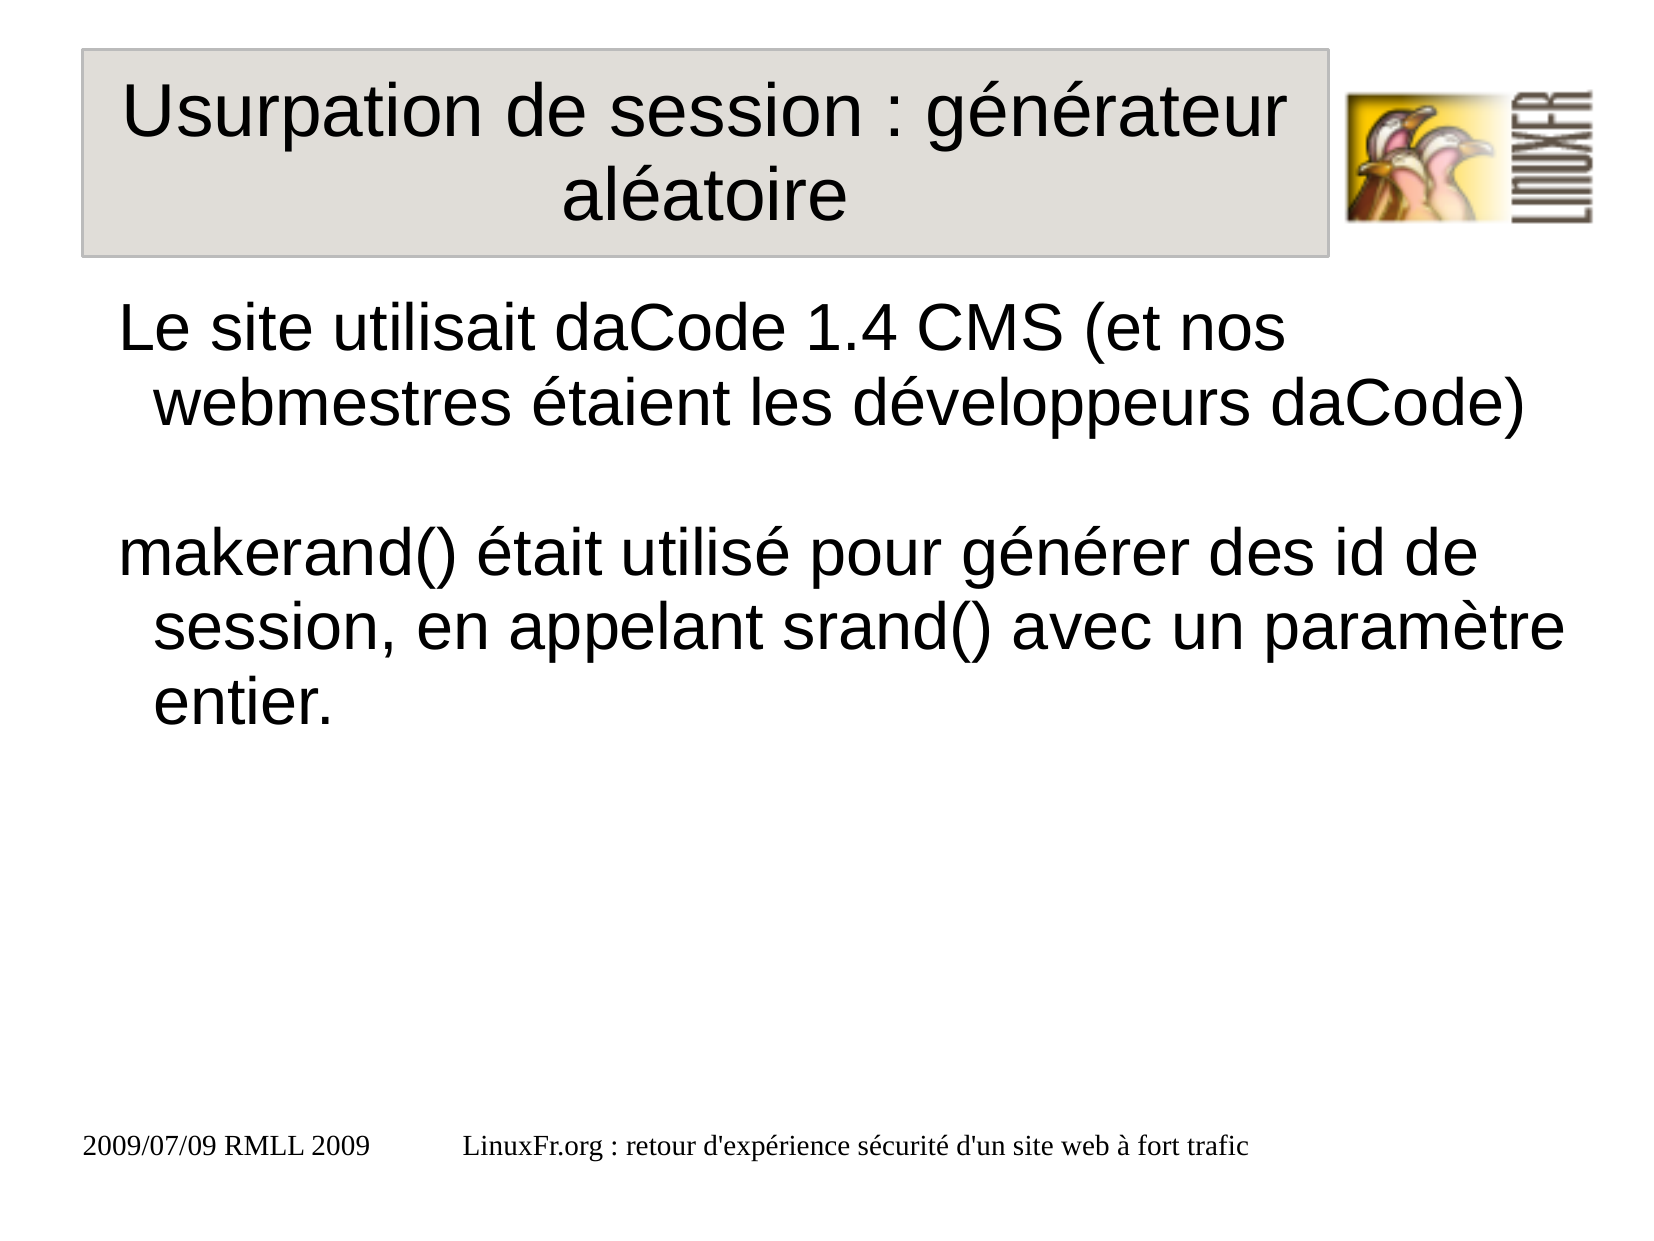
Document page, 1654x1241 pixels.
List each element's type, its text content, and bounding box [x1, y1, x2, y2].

subtitle Le site utilisait daCode 1.4 CMS (et nos webmestres étaient les développeurs daCode) makerand() était utilisé pour générer des id de session, en appelant srand() avec un paramètre entier. [82, 290, 1571, 1109]
title Usurpation de session : générateur aléatoire [82, 49, 1329, 257]
picture [1341, 88, 1601, 229]
